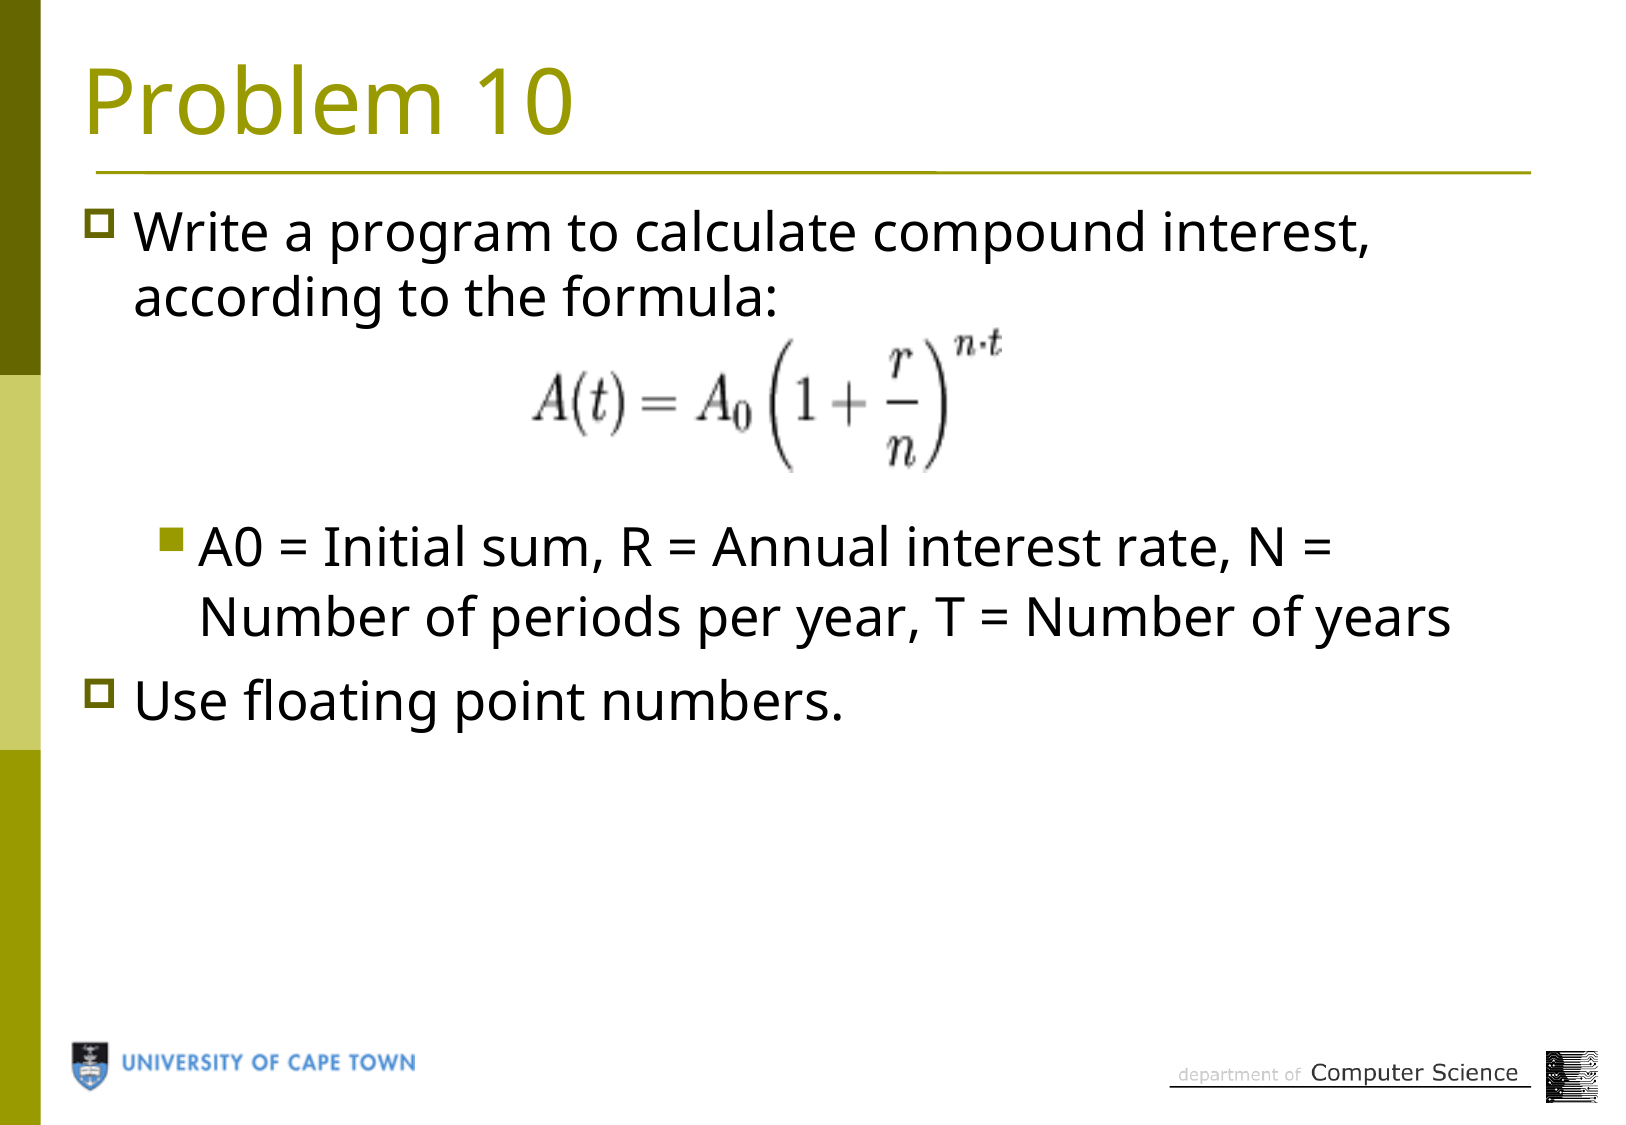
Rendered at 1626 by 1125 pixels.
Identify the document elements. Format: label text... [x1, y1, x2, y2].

text_box Write a program to calculate compound interest, according to the formula: A0 = Initial sum, R = Annual interest rate, N = Number of periods per year, T = Number of years Use floating point numbers. [81, 196, 1543, 990]
picture [61, 1024, 415, 1103]
picture [531, 327, 1002, 473]
title Problem 10 [81, 52, 1543, 164]
picture [1546, 1051, 1598, 1103]
picture [1169, 1043, 1532, 1091]
